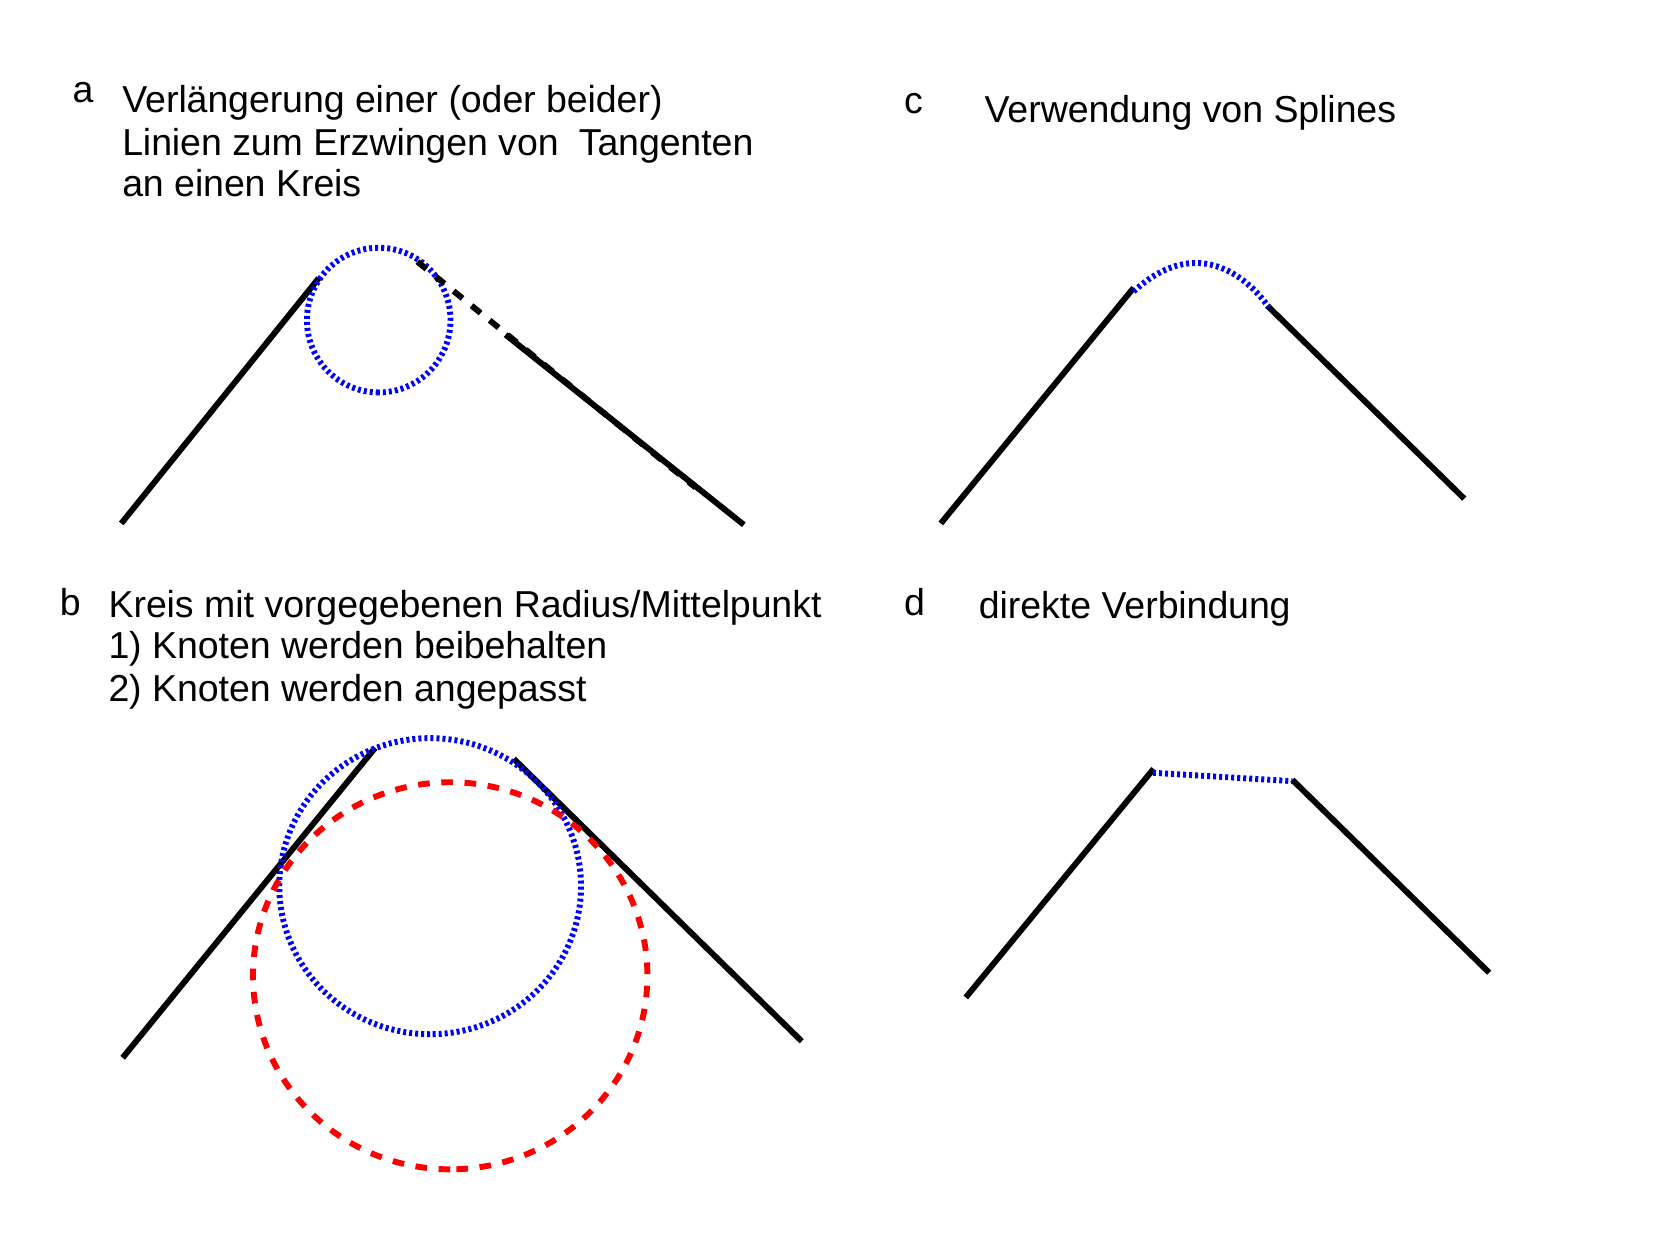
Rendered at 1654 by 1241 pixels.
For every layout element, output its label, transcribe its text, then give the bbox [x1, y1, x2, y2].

text_box a [57, 60, 109, 118]
text_box b [44, 574, 96, 634]
text_box Kreis mit vorgegebenen Radius/Mittelpunkt 1) Knoten werden beibehalten 2) Knoten werden angepasst [93, 575, 837, 717]
text_box Verwendung von Splines [969, 81, 1411, 139]
text_box direkte Verbindung [964, 577, 1306, 635]
text_box Verlängerung einer (oder beider) Linien zum Erzwingen von Tangenten an einen Kreis [107, 71, 779, 213]
text_box d [889, 574, 941, 634]
text_box c [889, 72, 941, 132]
